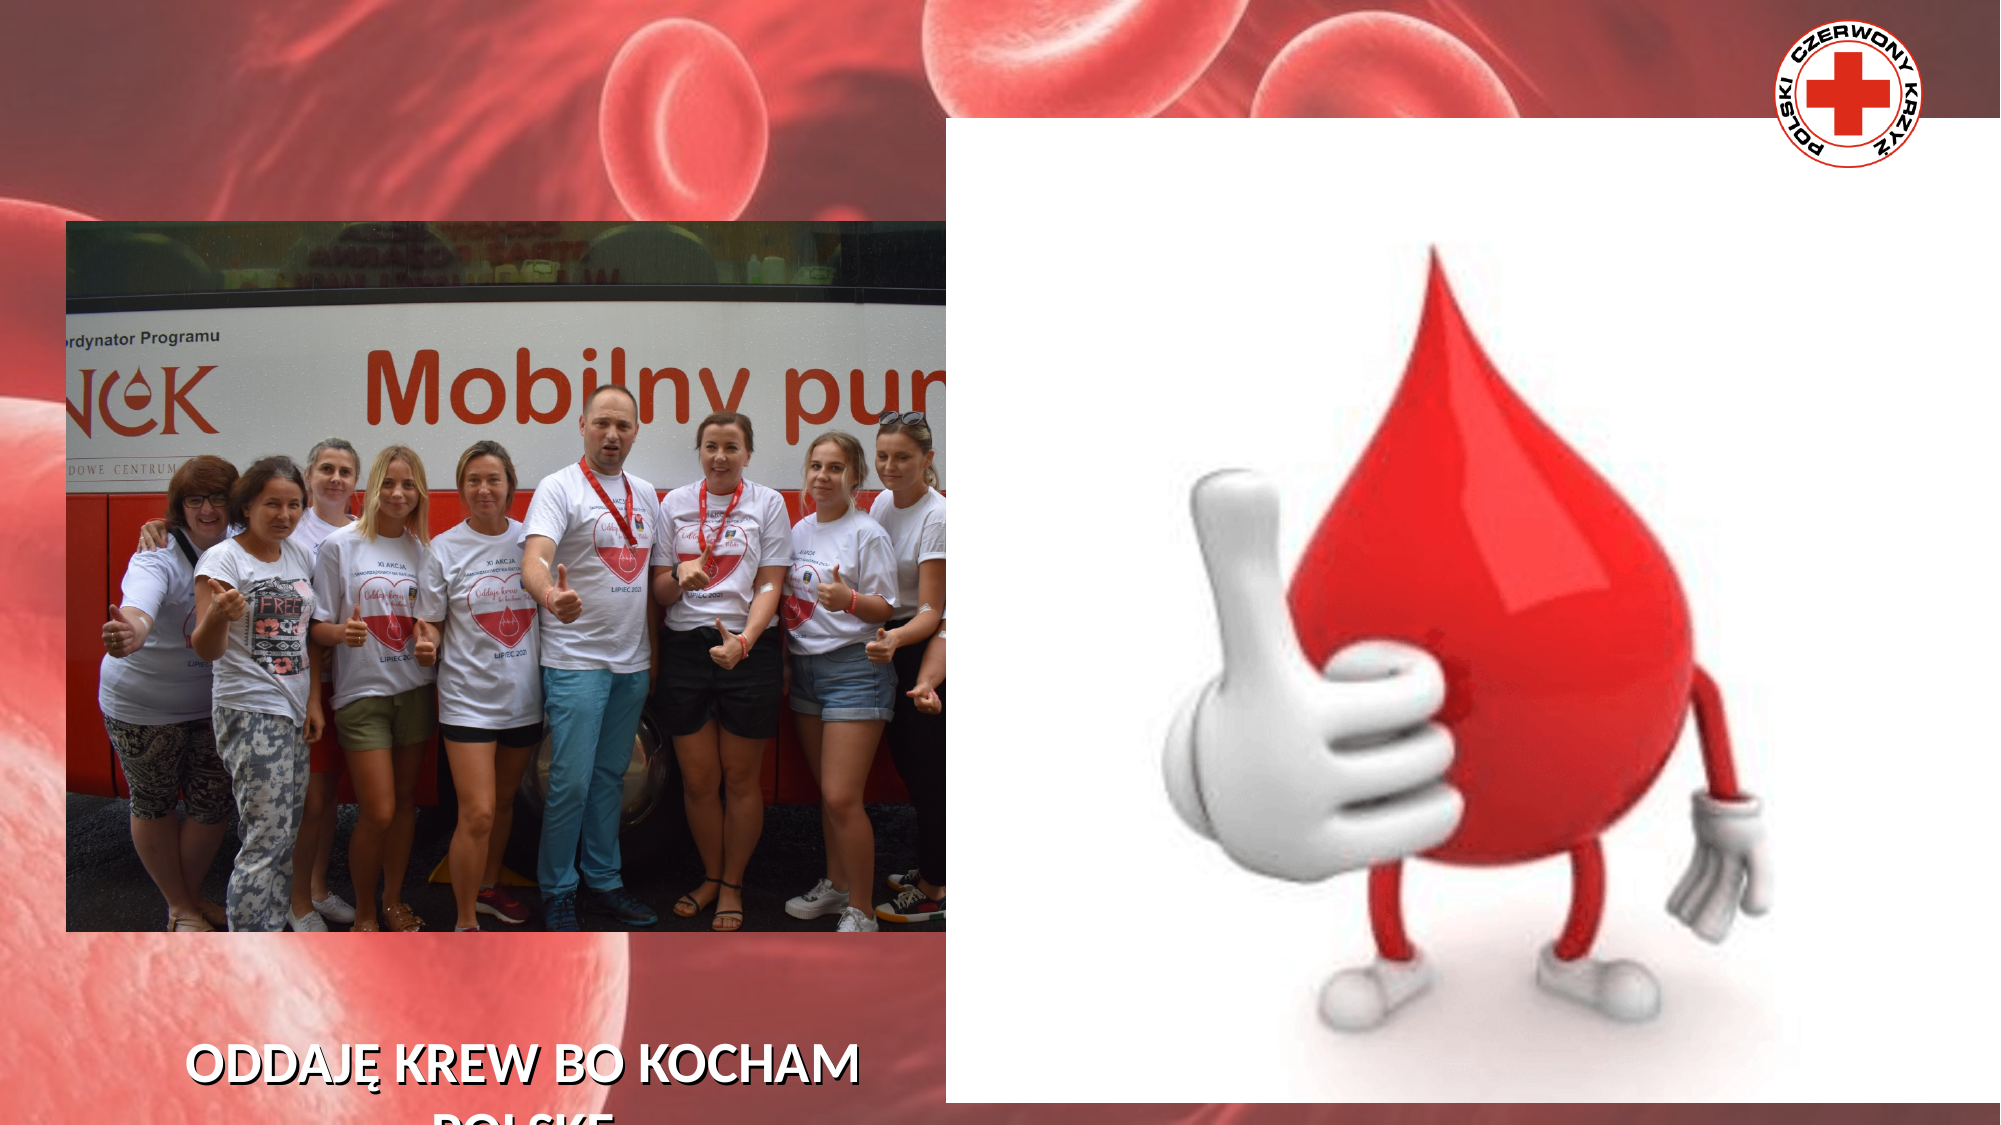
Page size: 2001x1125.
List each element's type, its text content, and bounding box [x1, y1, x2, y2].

picture [66, 19, 2000, 1103]
text_box Oddaję krew bo kocham Polskę [126, 1017, 921, 1125]
